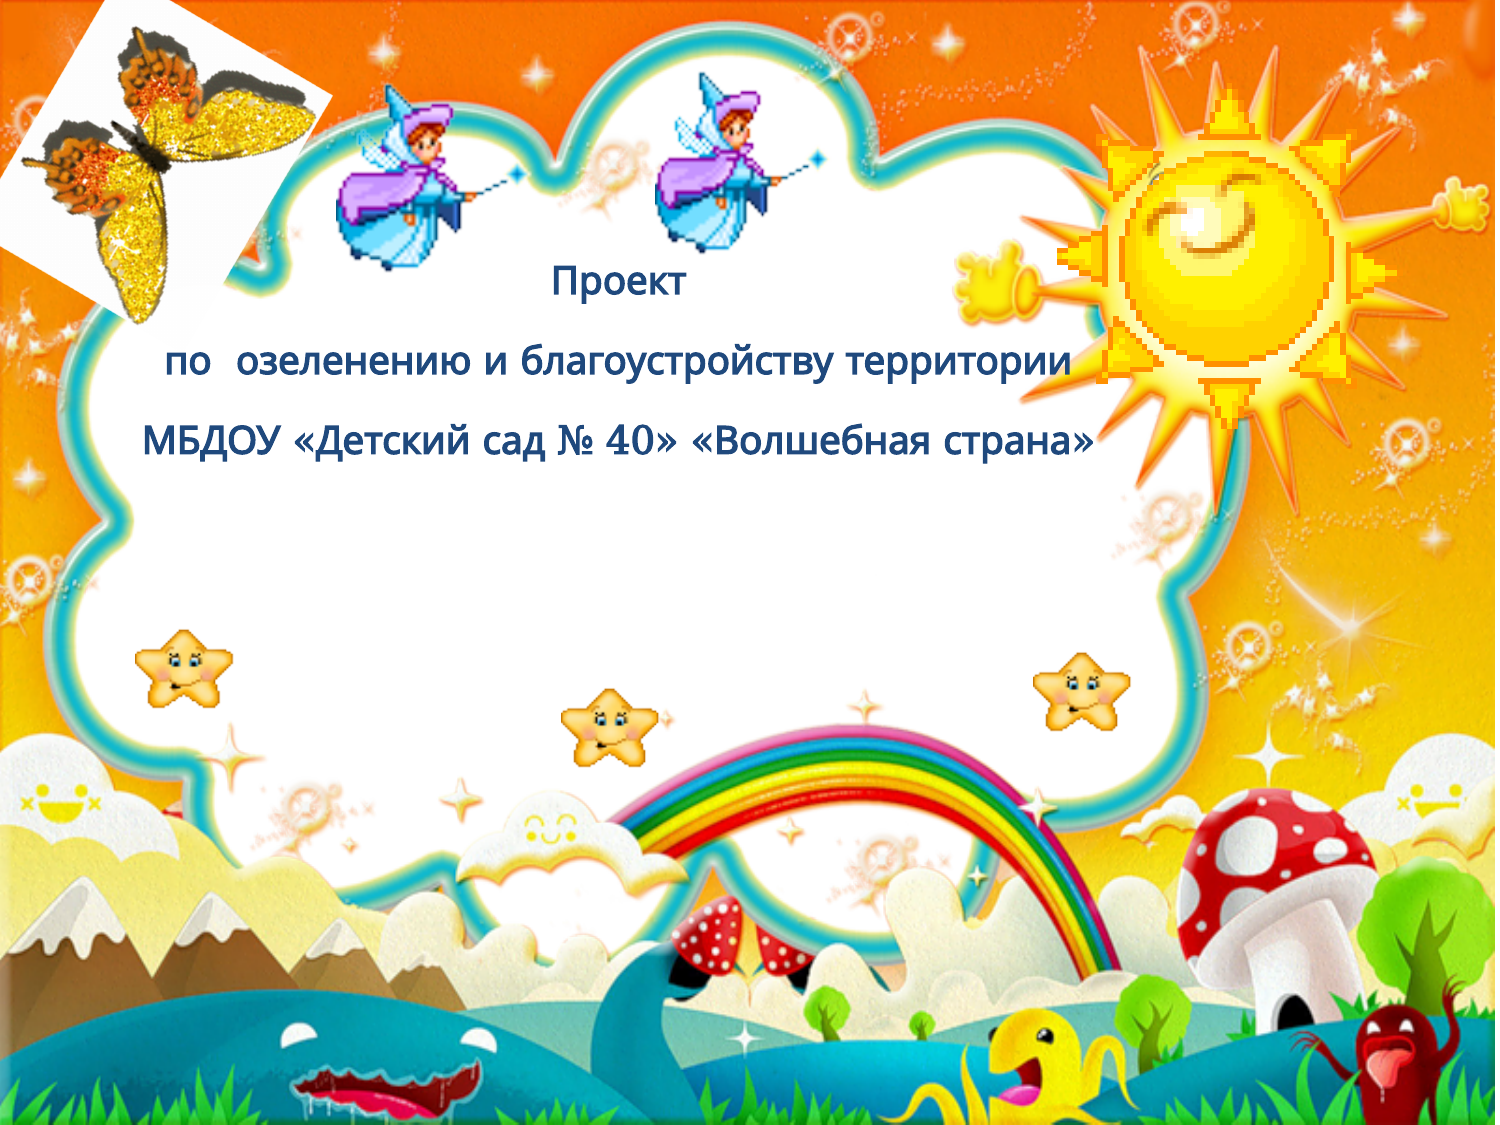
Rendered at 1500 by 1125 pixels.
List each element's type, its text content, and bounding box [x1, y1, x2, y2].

picture [0, 0, 1495, 1125]
text_box Проект по озеленению и благоустройству территории МБДОУ «Детский сад № 40» «Волшебная страна» [100, 219, 1137, 475]
